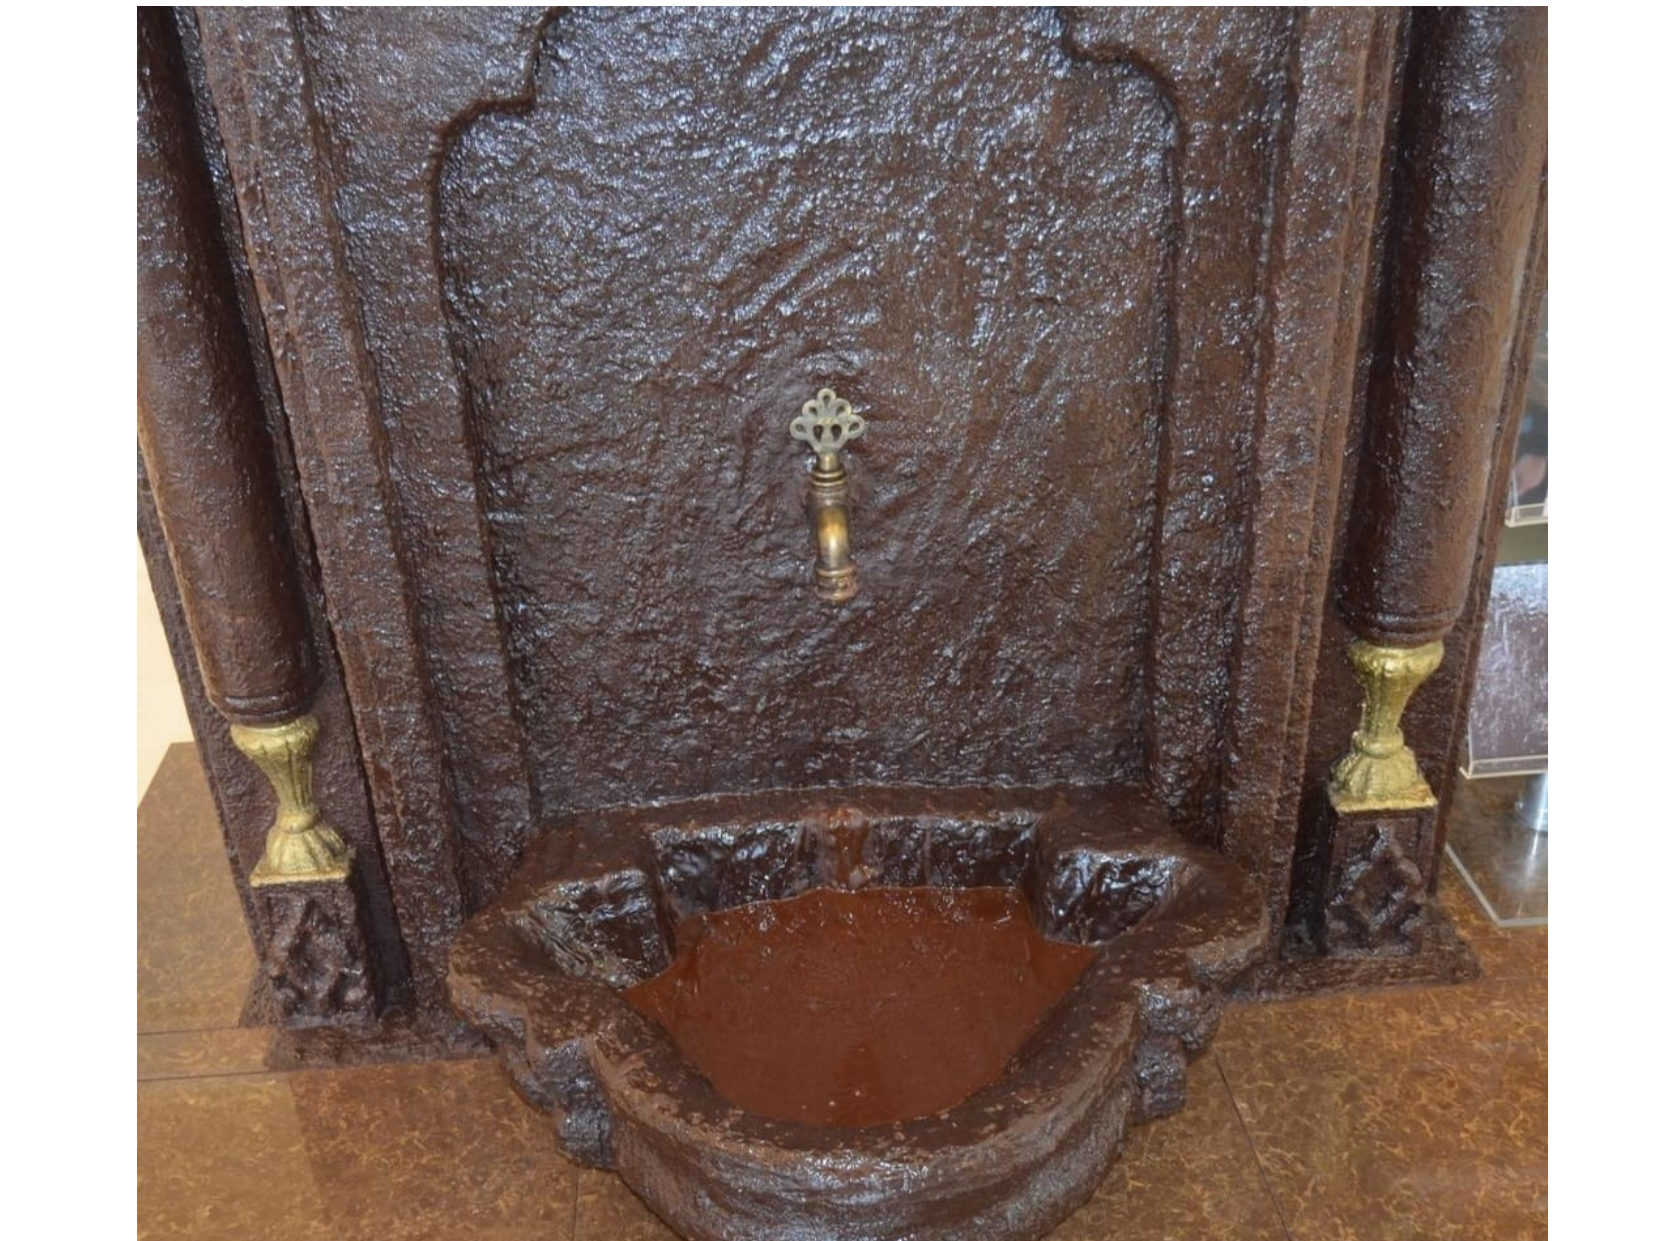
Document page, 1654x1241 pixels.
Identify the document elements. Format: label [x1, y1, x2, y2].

picture [137, 7, 1548, 1241]
